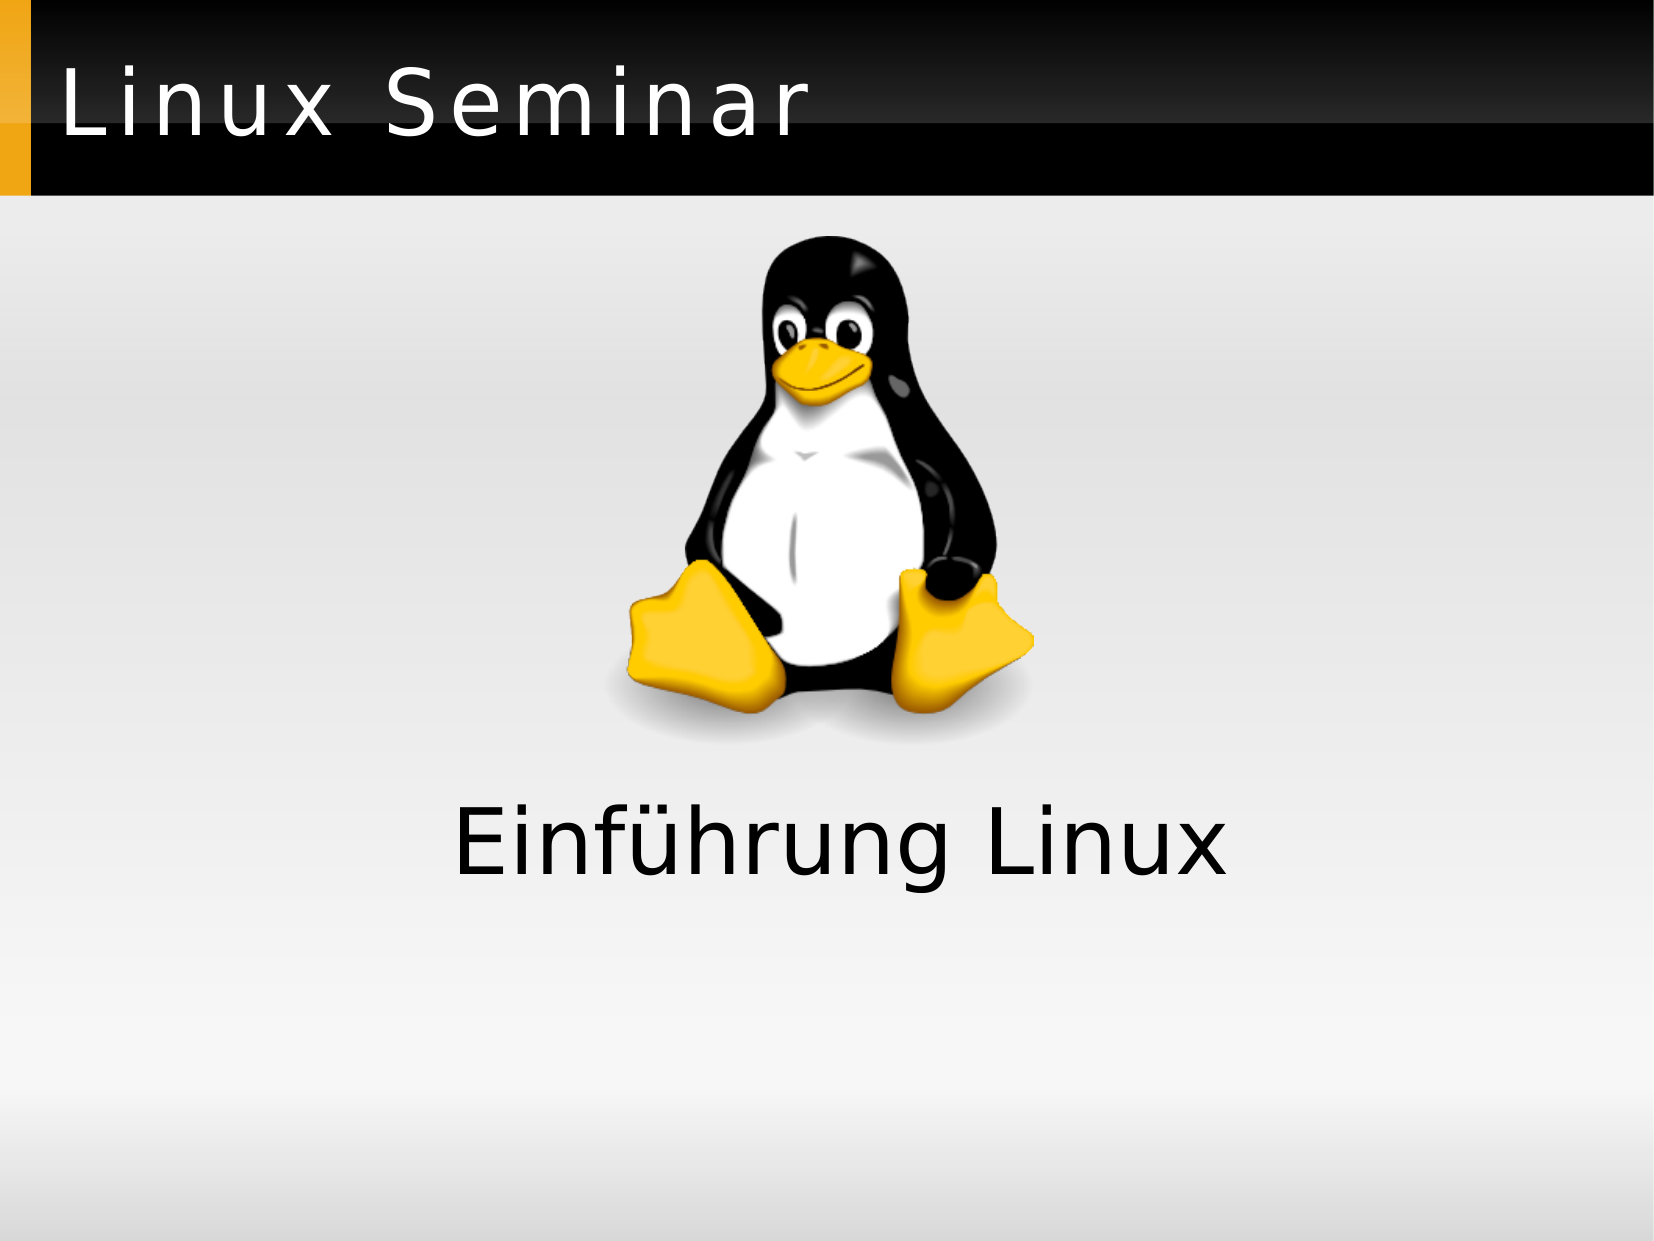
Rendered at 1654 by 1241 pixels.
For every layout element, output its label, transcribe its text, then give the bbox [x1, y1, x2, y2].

subtitle Einführung Linux [324, 620, 1359, 1144]
title Linux Seminar [59, 29, 1270, 178]
picture [0, 0, 1654, 1241]
